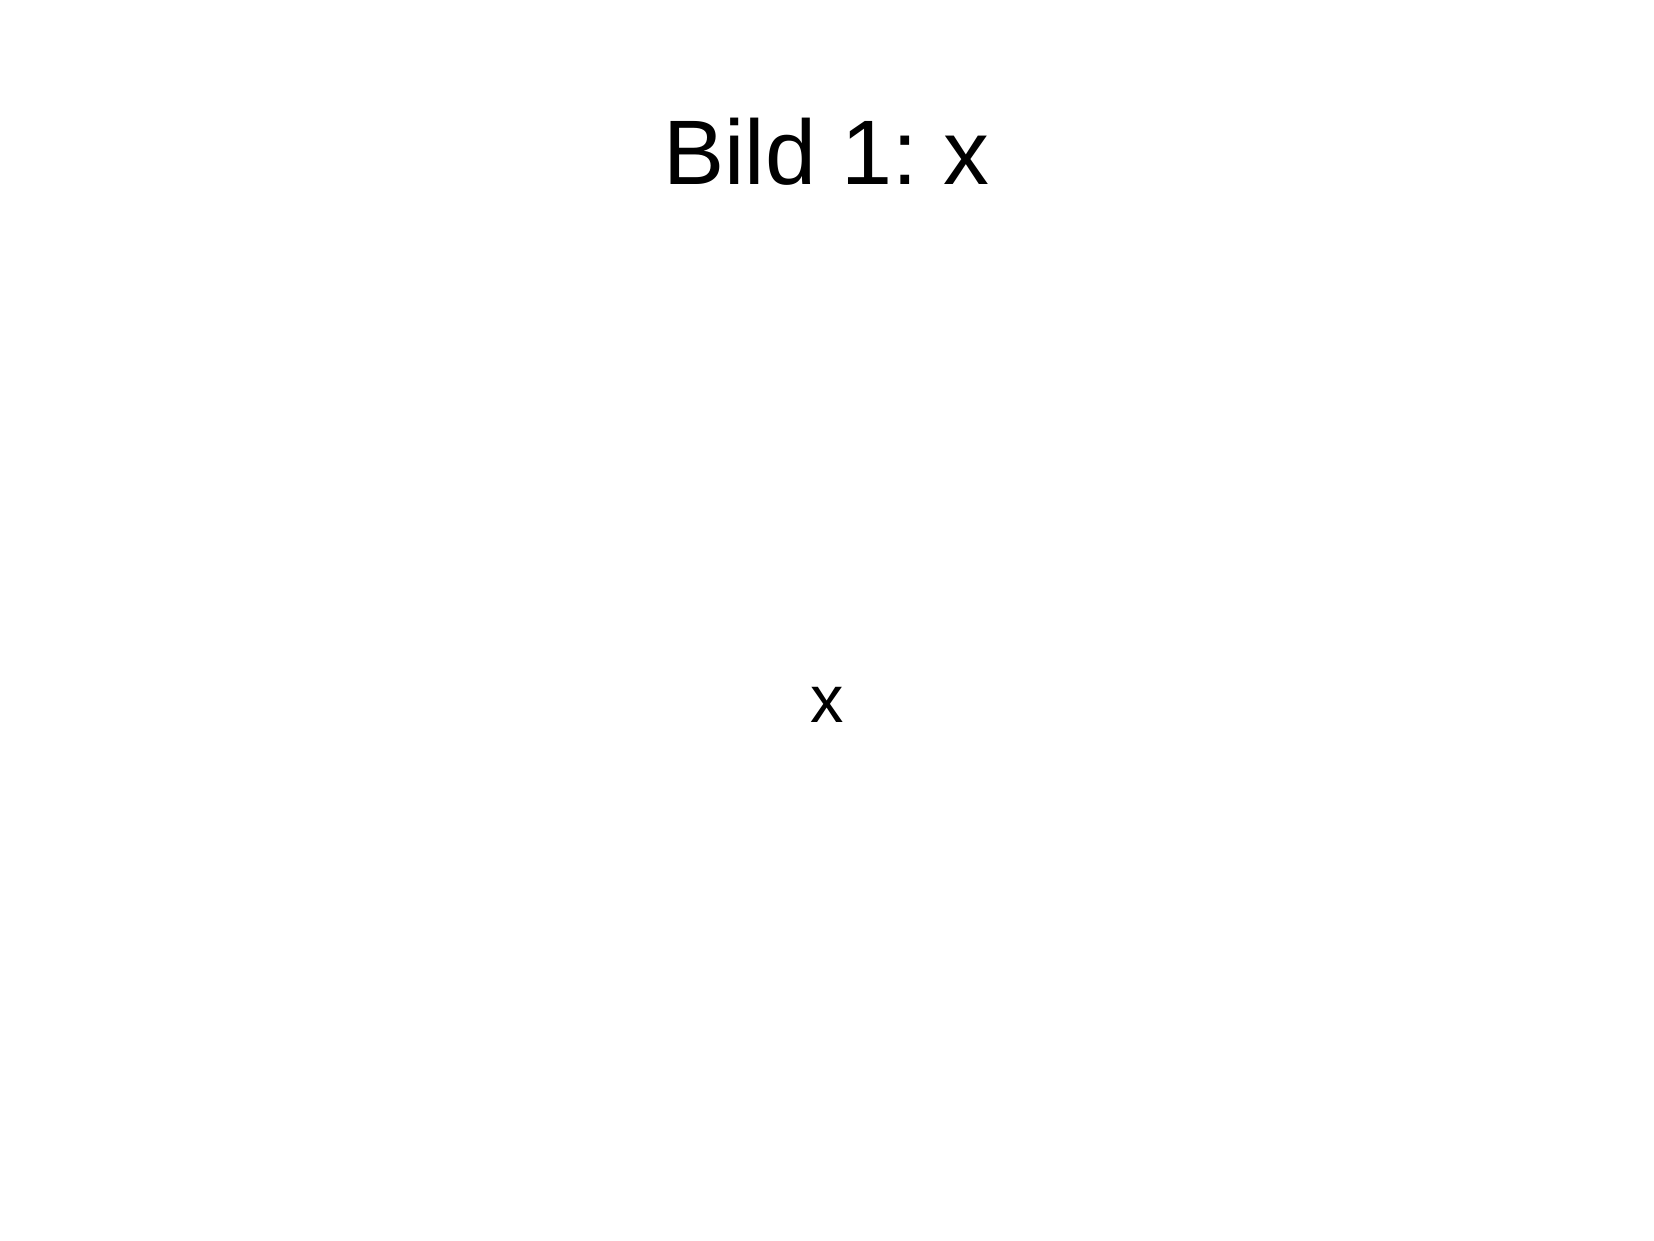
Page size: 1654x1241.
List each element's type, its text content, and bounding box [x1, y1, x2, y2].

subtitle x [82, 290, 1571, 1109]
title Bild 1: x [82, 49, 1571, 257]
